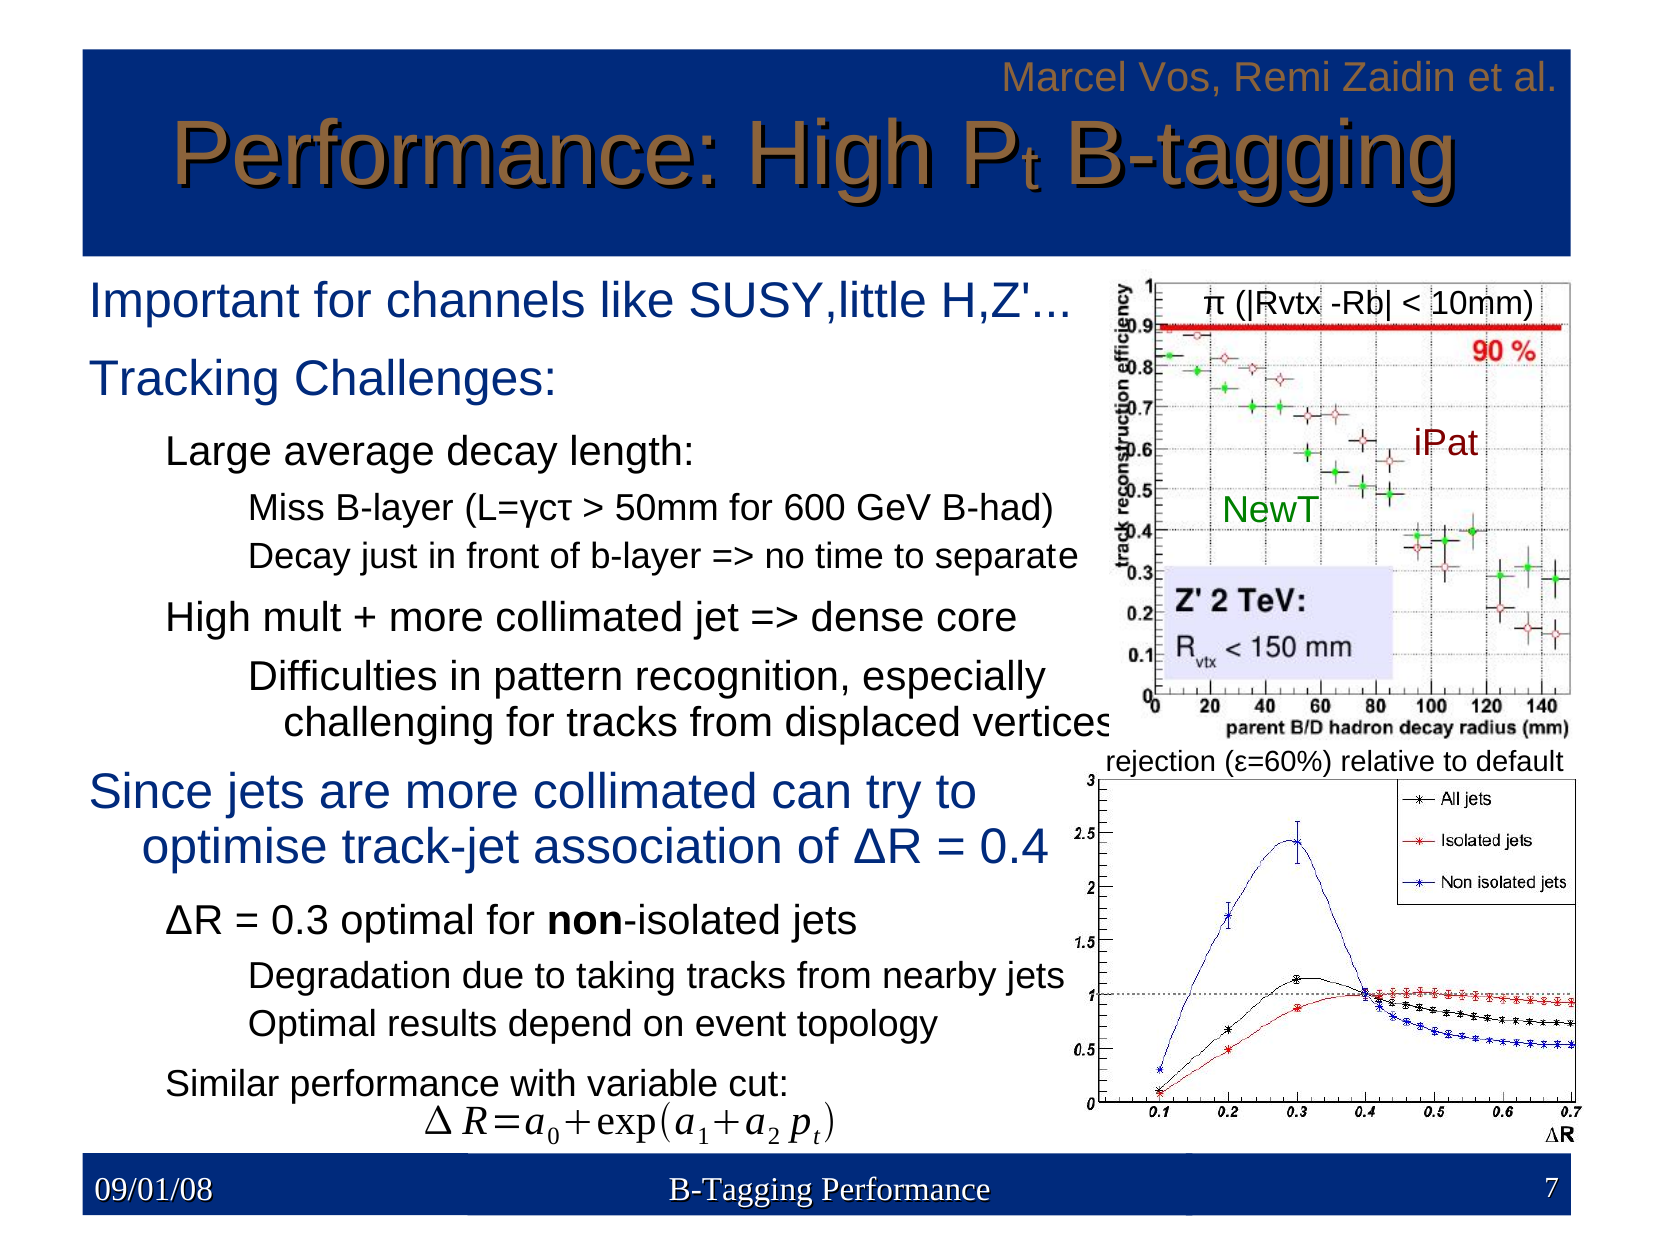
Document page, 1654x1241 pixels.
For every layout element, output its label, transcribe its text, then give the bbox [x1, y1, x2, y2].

picture [1109, 269, 1579, 747]
picture [1069, 771, 1584, 1146]
title Performance: High Pt B-tagging [82, 49, 1571, 257]
text_box π (|Rvtx -Rb| < 10mm) [1188, 276, 1552, 329]
text_box NewT [1207, 481, 1338, 539]
list Important for channels like SUSY,little H,Z'... Tracking Challenges: Large average decay length: Miss B-layer (L=γcτ > 50mm for 600 GeV B-had) Decay just in front of b-layer => no time to separate High mult + more collimated jet => dense core Difficulties in pattern recognition, especially challenging for tracks from displaced vertices Since jets are more collimated can try to optimise track-jet association of ΔR = 0.4 ΔR = 0.3 optimal for non-isolated jets Degradation due to taking tracks from nearby jets Optimal results depend on event topology Similar performance with variable cut: [70, 272, 1109, 1105]
list Marcel Vos, Remi Zaidin et al. [951, 54, 1558, 117]
text_box iPat [1399, 414, 1530, 473]
chart [416, 1097, 843, 1150]
text_box rejection (ε=60%) relative to default [1090, 737, 1582, 786]
